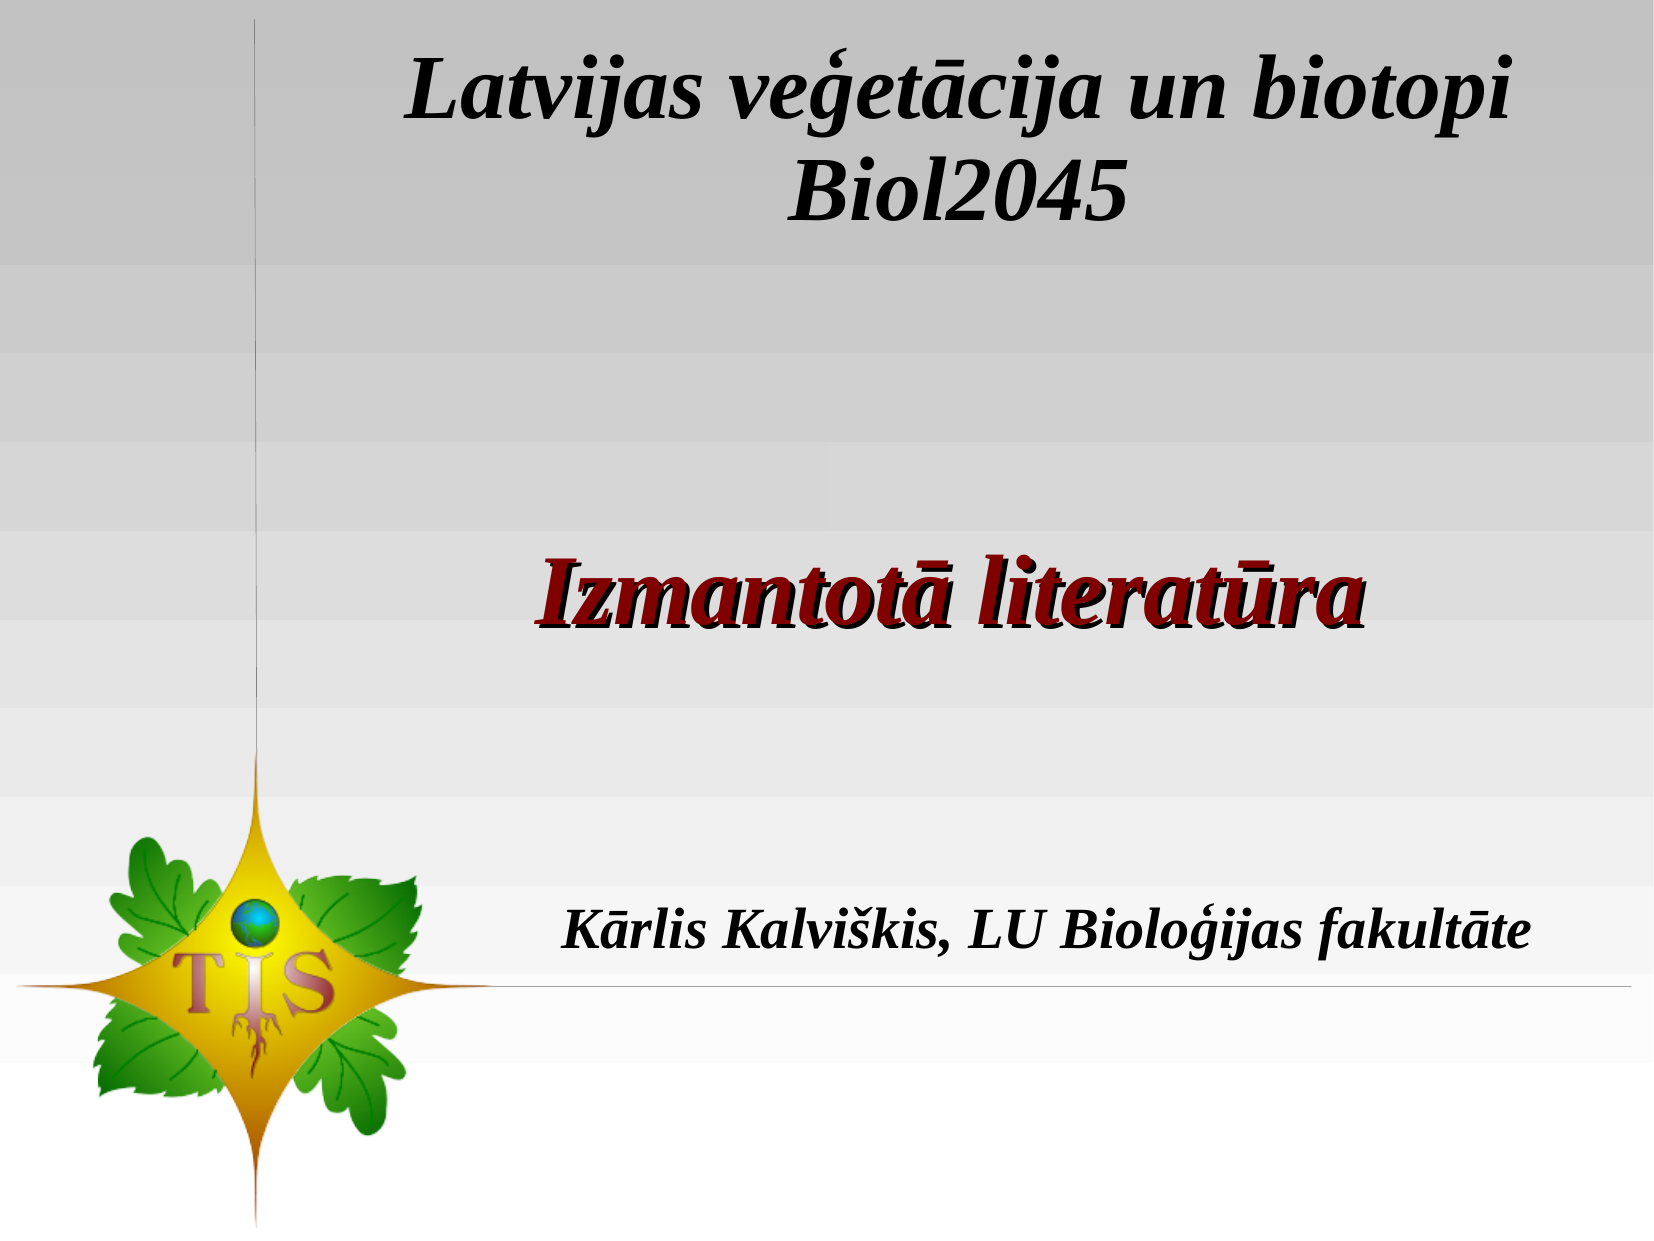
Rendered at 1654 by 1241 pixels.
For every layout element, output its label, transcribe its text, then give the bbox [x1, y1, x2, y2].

picture [0, 0, 1654, 1241]
title Izmantotā literatūra [295, 324, 1607, 857]
